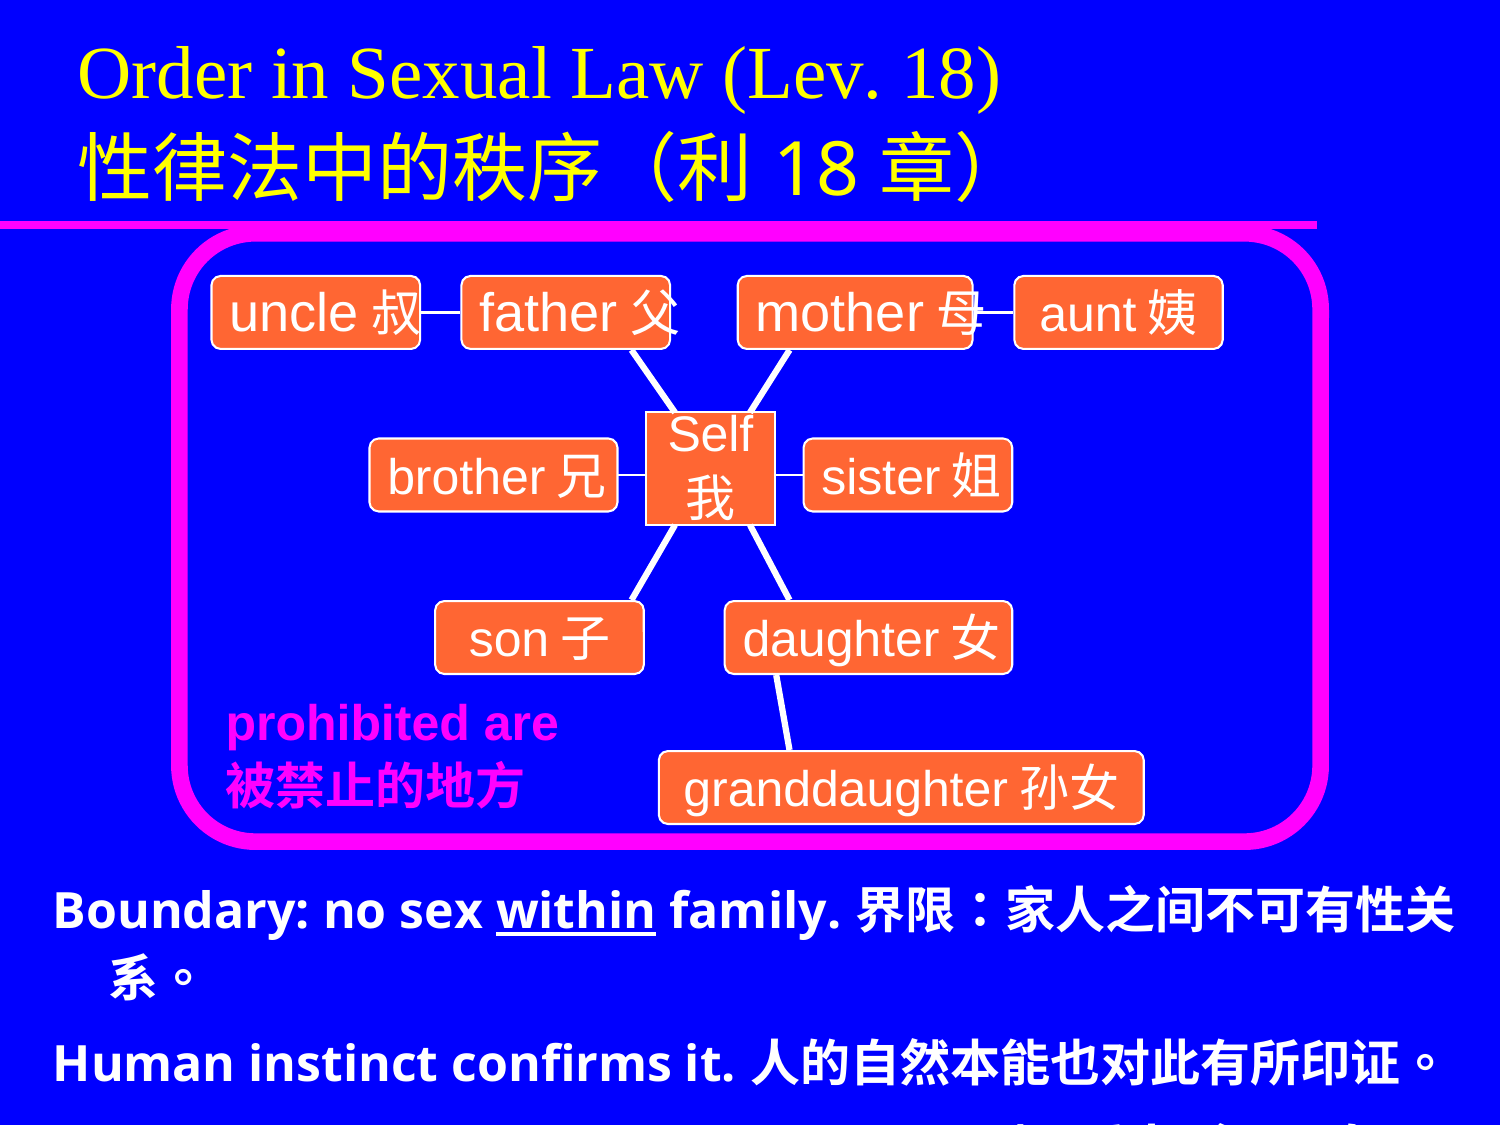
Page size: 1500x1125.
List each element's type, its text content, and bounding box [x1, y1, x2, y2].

text_box mother母 [947, 311, 973, 323]
text_box uncle叔 [211, 275, 421, 349]
text_box sister姐 [803, 438, 1013, 512]
text_box father父 [461, 275, 671, 349]
title Order in Sexual Law (Lev. 18) 性律法中的秩序（利18章） [62, 39, 1338, 225]
text_box brother兄 [369, 438, 618, 512]
text_box daughter女 [724, 601, 1013, 674]
list Boundary: no sex within family.界限：家人之间不可有性关系。 Human instinct confirms it.人的自然本能也对此有所印证。 Principle: love others (not selfish). 原则：爱人（而不自私）。 [37, 866, 1500, 1125]
text_box son子 [435, 601, 644, 674]
text_box Self 我 [645, 412, 776, 525]
text_box mother母 [737, 275, 973, 349]
text_box aunt姨 [1014, 275, 1223, 349]
text_box prohibited are 被禁止的地方 [210, 687, 658, 827]
text_box mother母 [949, 295, 973, 307]
text_box granddaughter孙女 [658, 751, 1144, 824]
